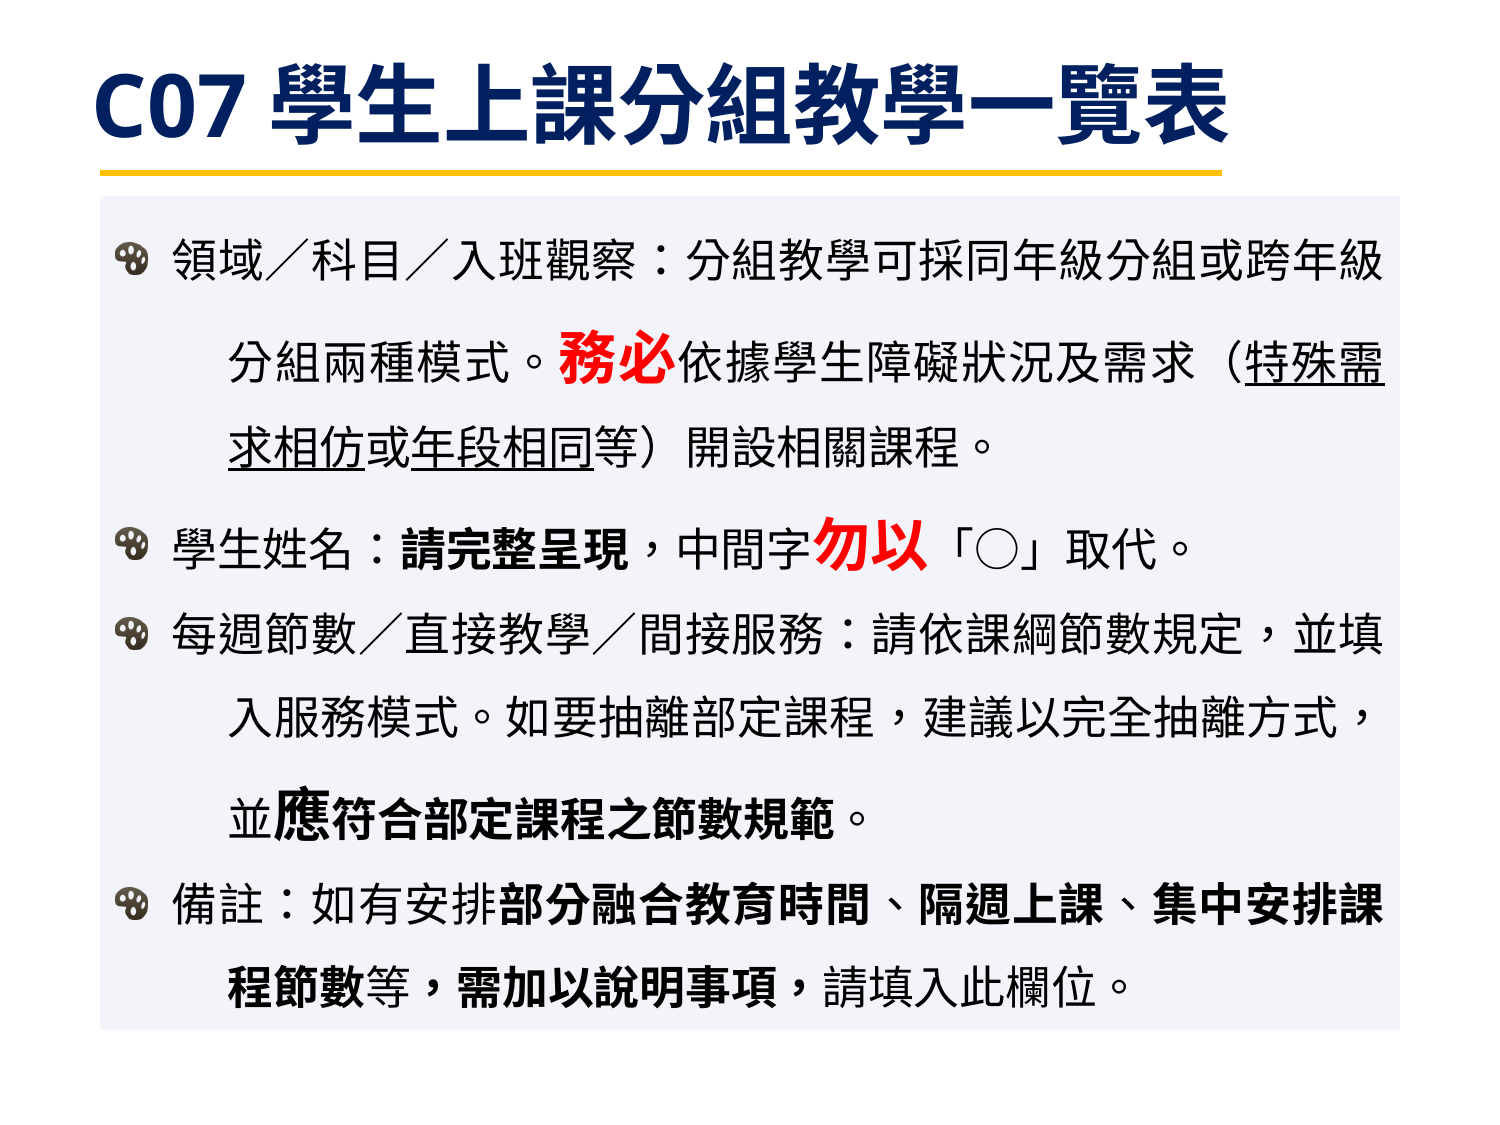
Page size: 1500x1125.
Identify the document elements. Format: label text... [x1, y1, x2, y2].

text_box 領域／科目／入班觀察：分組教學可採同年級分組或跨年級分組兩種模式。務必依據學生障礙狀況及需求（特殊需求相仿或年段相同等）開設相關課程。 學生姓名：請完整呈現，中間字勿以「○」取代。 每週節數／直接教學／間接服務：請依課綱節數規定，並填入服務模式。如要抽離部定課程，建議以完全抽離方式，並應符合部定課程之節數規範。 備註：如有安排部分融合教育時間、隔週上課、集中安排課程節數等，需加以說明事項，請填入此欄位。 [100, 196, 1400, 1030]
text_box C07學生上課分組教學一覽表 [76, 42, 1244, 164]
